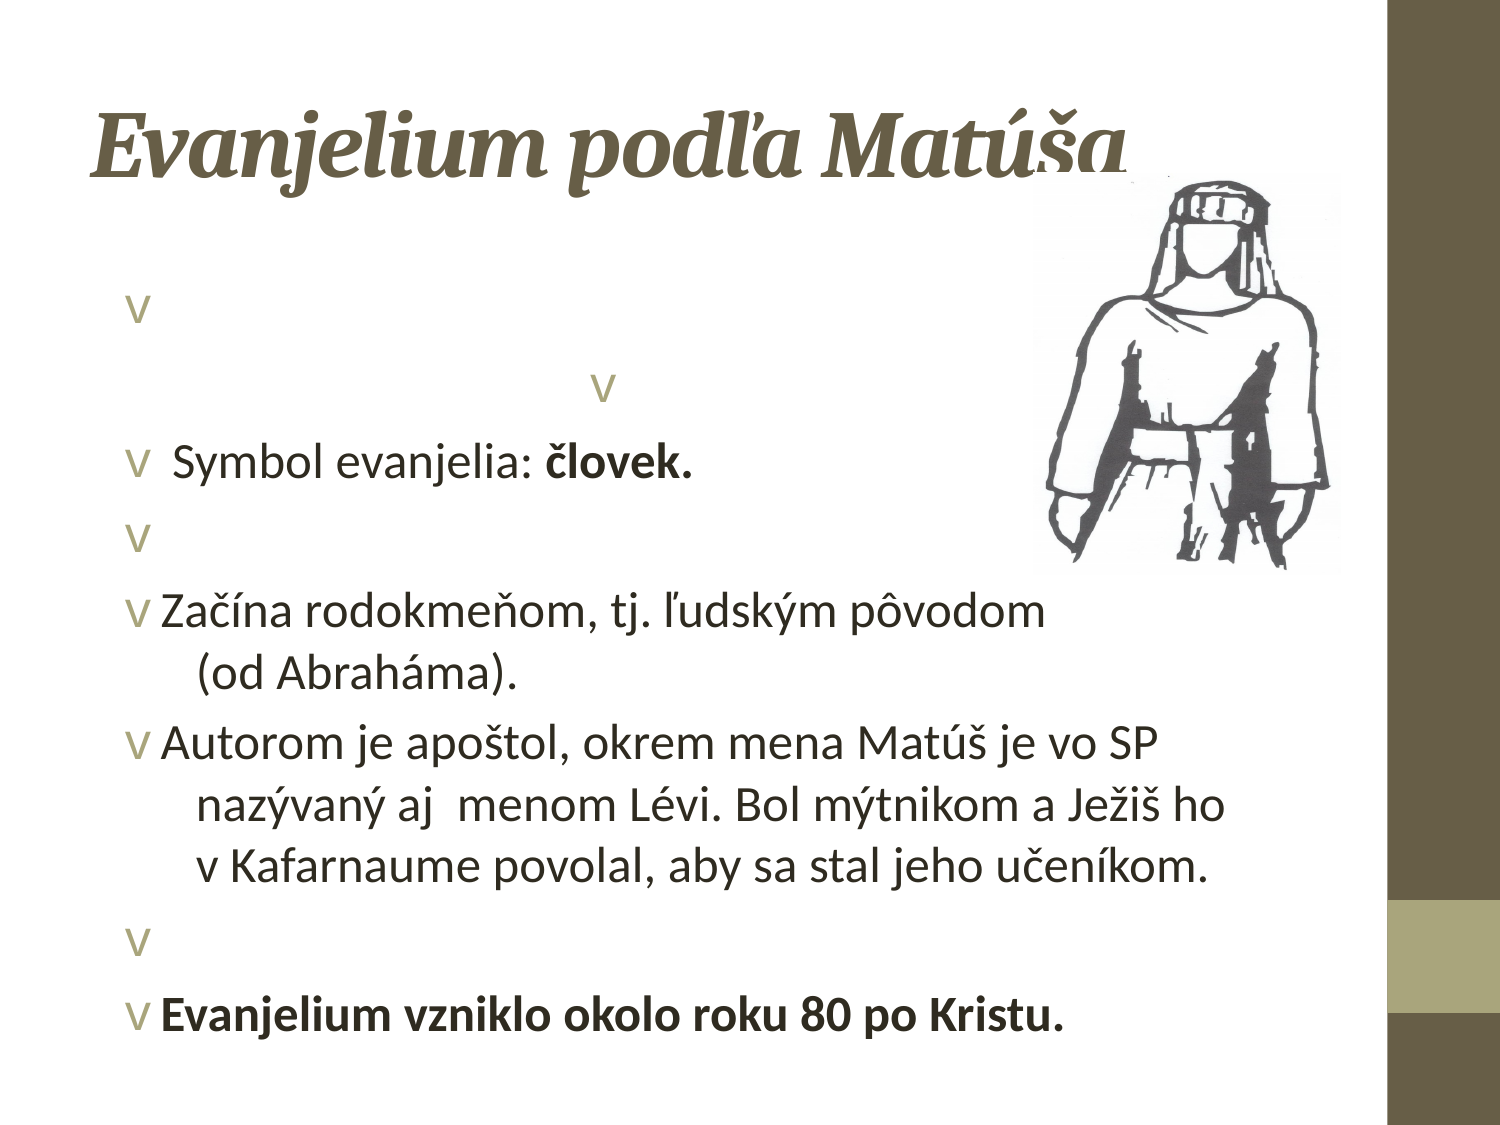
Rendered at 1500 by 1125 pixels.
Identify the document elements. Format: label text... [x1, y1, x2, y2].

title Evanjelium podľa Matúša [75, 45, 1326, 233]
picture [1033, 172, 1341, 575]
list Symbol evanjelia: človek. Začína rodokmeňom, tj. ľudským pôvodom (od Abraháma). Autorom je apoštol, okrem mena Matúš je vo SP nazývaný aj menom Lévi. Bol mýtnikom a Ježiš ho v Kafarnaume povolal, aby sa stal jeho učeníkom. Evanjelium vzniklo okolo roku 80 po Kristu. [75, 262, 1326, 1051]
